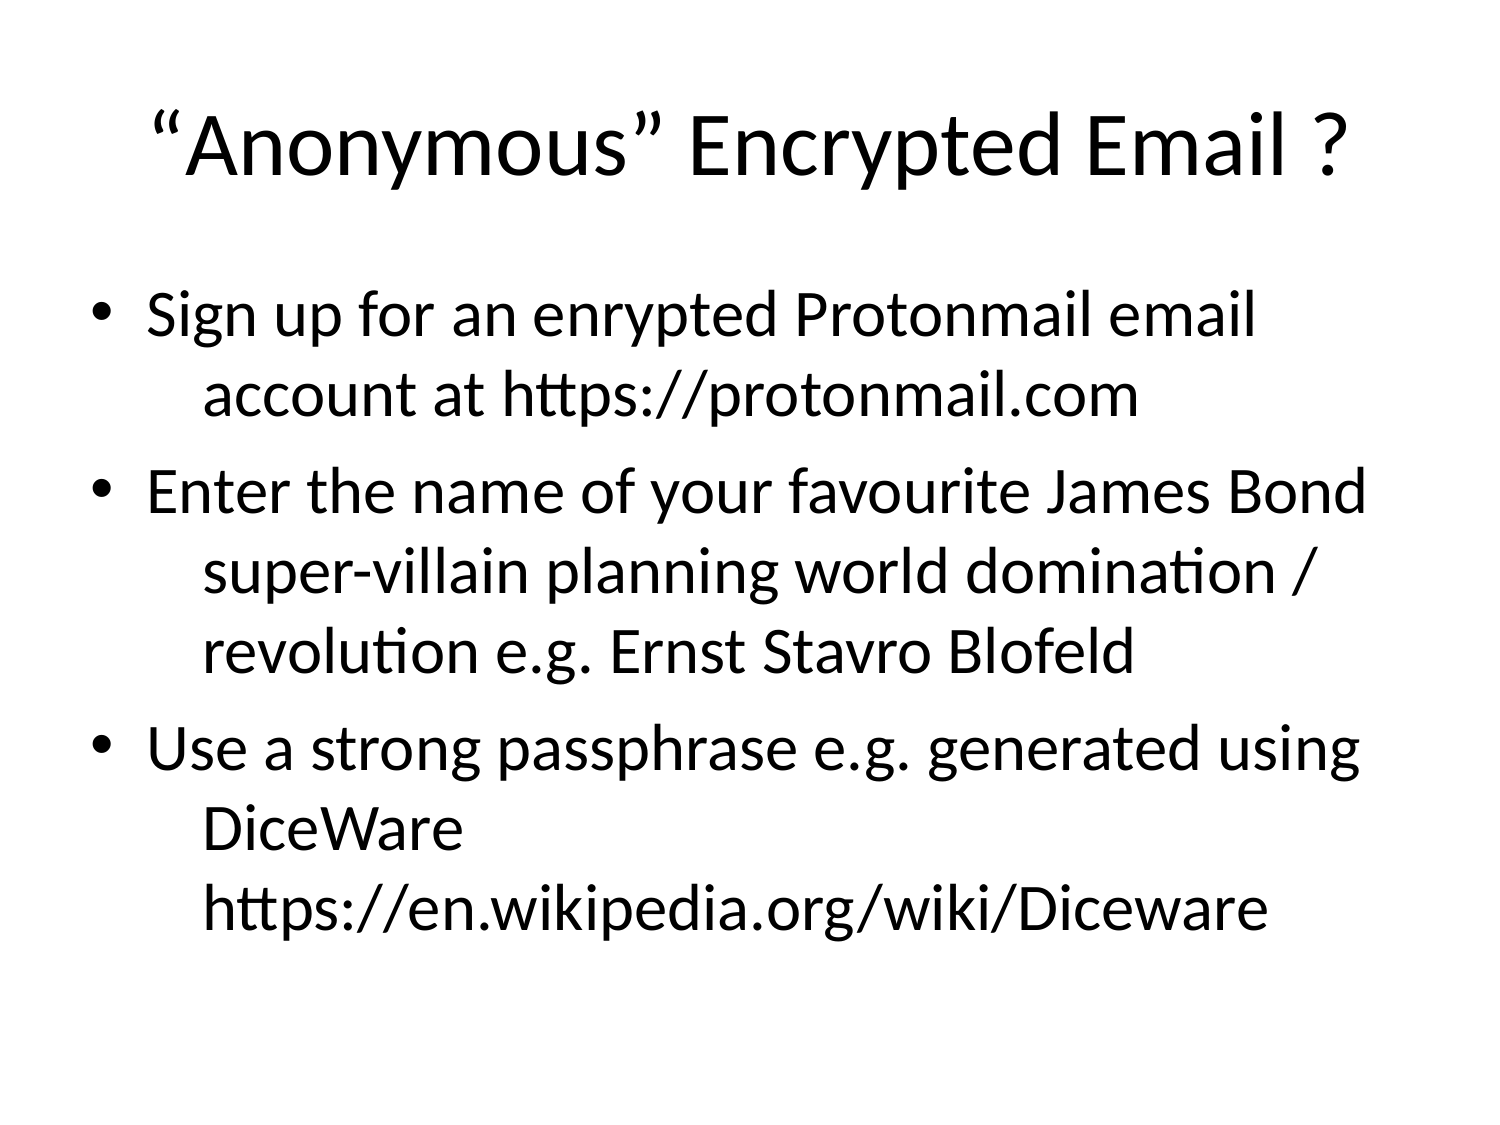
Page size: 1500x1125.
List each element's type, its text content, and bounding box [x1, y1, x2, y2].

title “Anonymous” Encrypted Email ? [75, 45, 1426, 233]
list Sign up for an enrypted Protonmail email account at https://protonmail.com Enter the name of your favourite James Bond super-villain planning world domination / revolution e.g. Ernst Stavro Blofeld Use a strong passphrase e.g. generated using DiceWare https://en.wikipedia.org/wiki/Diceware [75, 262, 1426, 1005]
